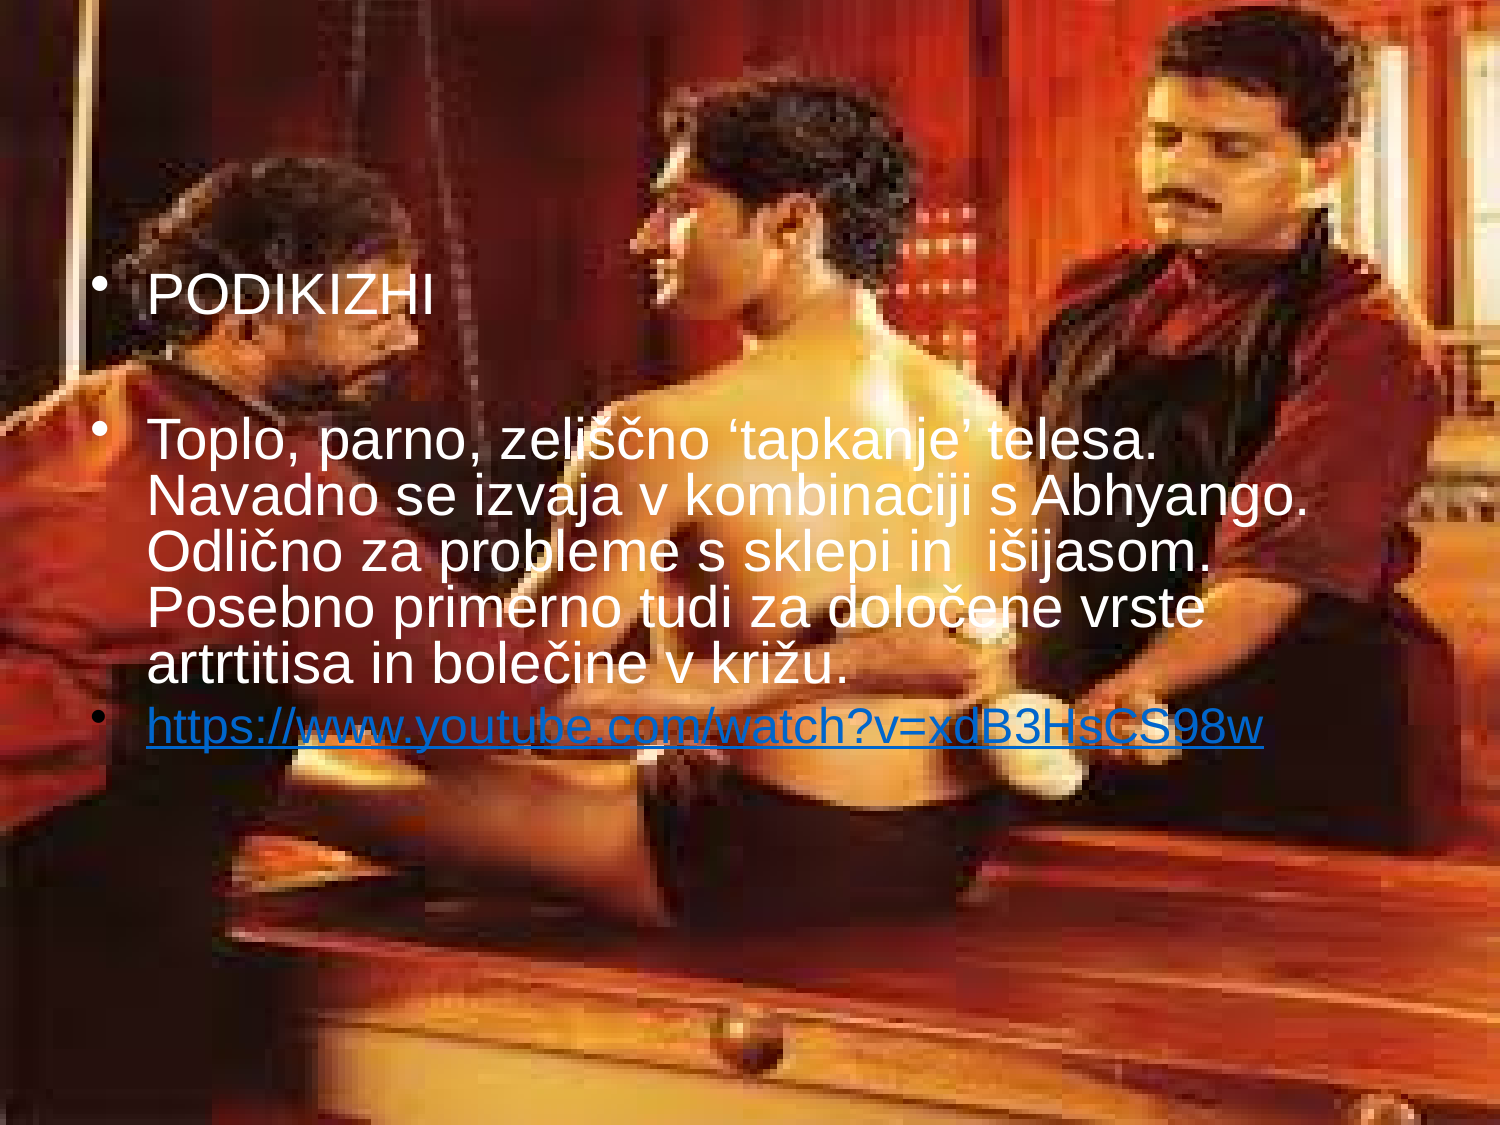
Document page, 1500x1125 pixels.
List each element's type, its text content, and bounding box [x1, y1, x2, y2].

picture [0, 0, 1500, 1125]
list PODIKIZHI Toplo, parno, zeliščno ‘tapkanje’ telesa. Navadno se izvaja v kombinaciji s Abhyango. Odlično za probleme s sklepi in išijasom. Posebno primerno tudi za določene vrste artrtitisa in bolečine v križu. https://www.youtube.com/watch?v=xdB3HsCS98w [75, 262, 1369, 1005]
